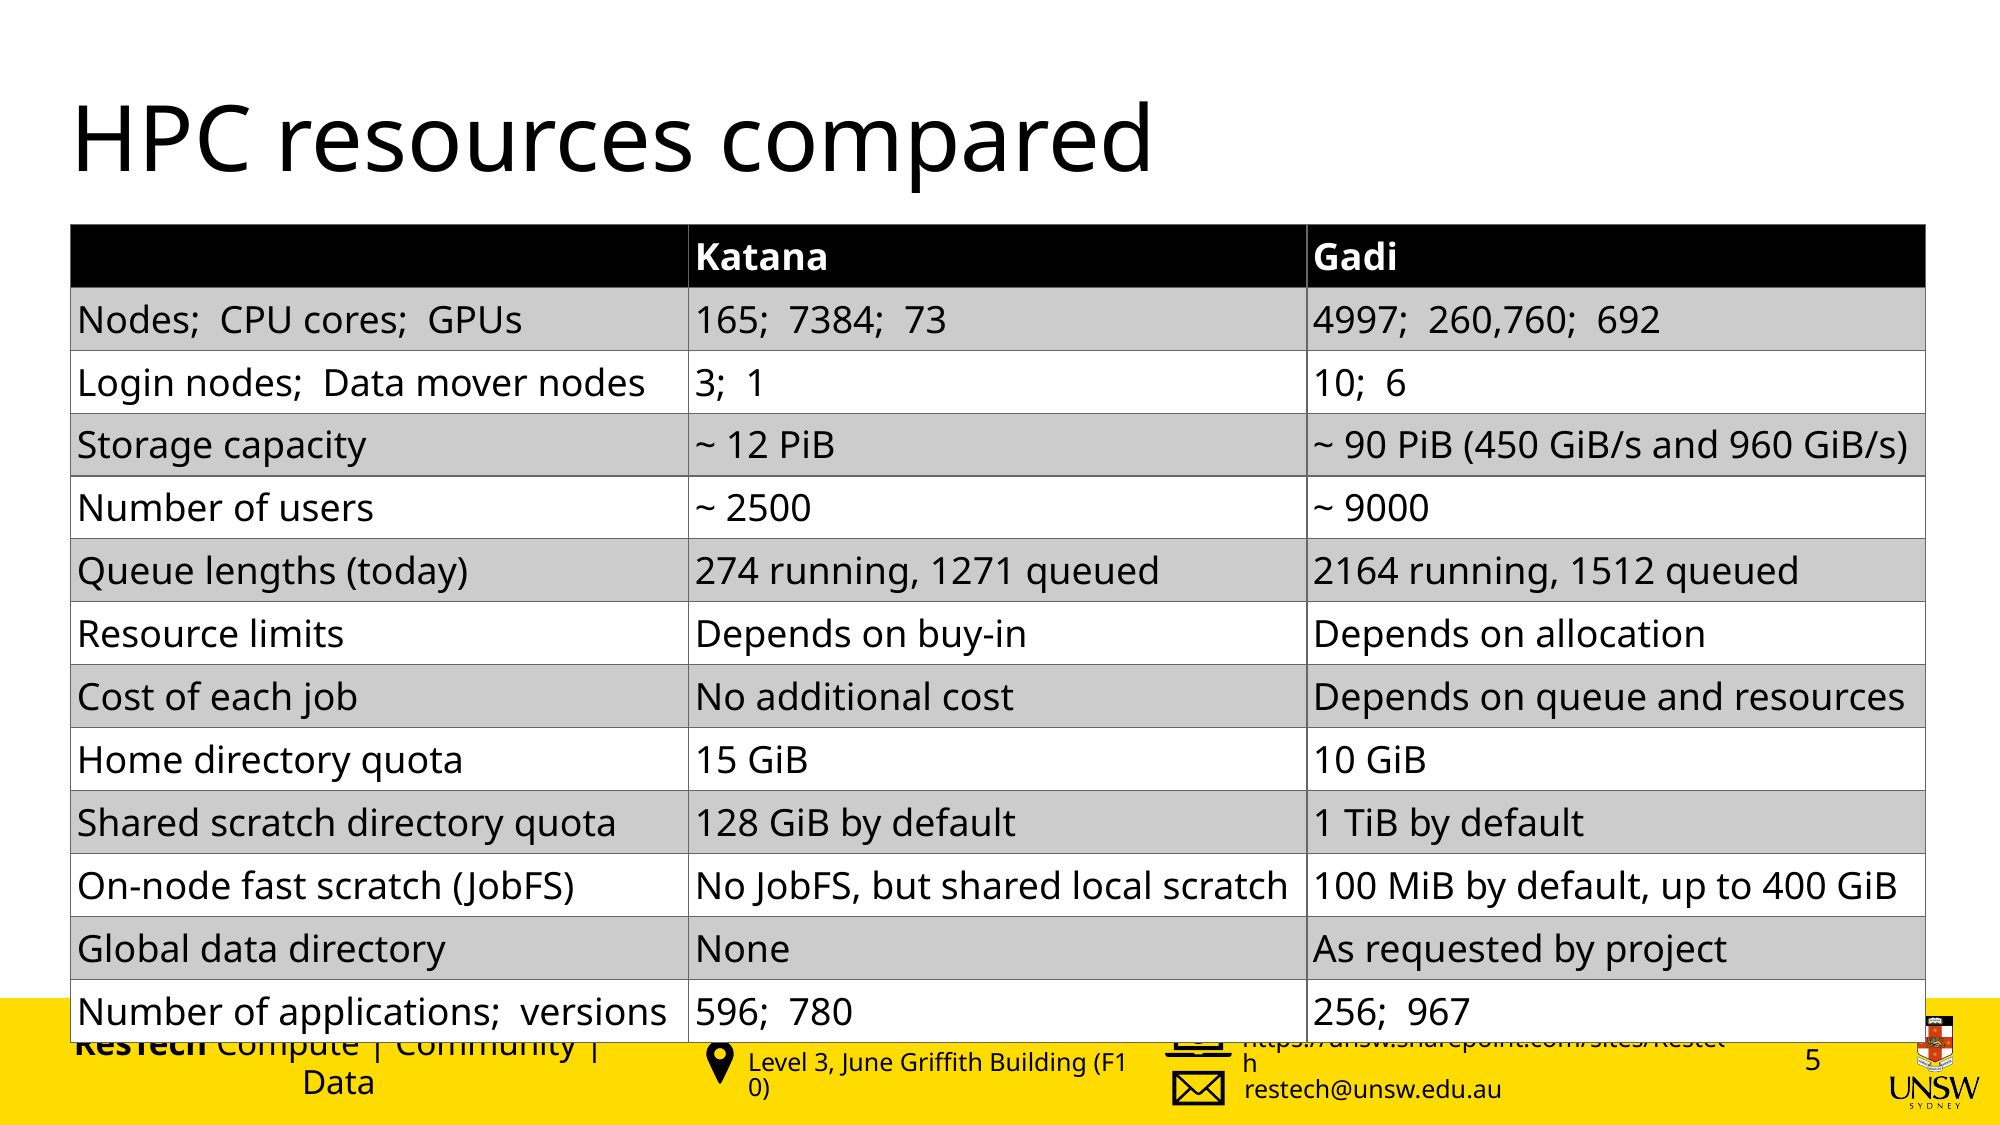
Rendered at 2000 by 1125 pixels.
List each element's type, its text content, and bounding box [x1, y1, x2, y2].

table_cell Resource limits [71, 602, 688, 664]
table_cell 15 GiB [689, 728, 1306, 790]
table_cell 256; 967 [1308, 980, 1925, 1042]
table_cell Shared scratch directory quota [71, 791, 688, 853]
table_cell ~ 12 PiB [689, 414, 1306, 475]
table_cell On-node fast scratch (JobFS) [71, 854, 688, 916]
title HPC resources compared [70, 41, 1926, 224]
table_cell Number of applications; versions [71, 980, 688, 1042]
table_cell Depends on allocation [1308, 602, 1925, 664]
table_cell Home directory quota [71, 728, 688, 790]
table_cell 100 MiB by default, up to 400 GiB [1308, 854, 1925, 916]
table_cell No JobFS, but shared local scratch [689, 854, 1306, 916]
table_cell No additional cost [689, 665, 1306, 727]
table_cell Number of users [71, 477, 688, 538]
table_header Gadi [1308, 225, 1925, 287]
table_cell 165; 7384; 73 [689, 288, 1306, 350]
table_cell Cost of each job [71, 665, 688, 727]
table_cell Queue lengths (today) [71, 539, 688, 601]
table_header Katana [689, 225, 1306, 287]
table_cell 596; 780 [689, 980, 1306, 1042]
table_cell 2164 running, 1512 queued [1308, 539, 1925, 601]
picture [1890, 1016, 1980, 1109]
table_cell Nodes; CPU cores; GPUs [71, 288, 688, 350]
table_cell ~ 90 PiB (450 GiB/s and 960 GiB/s) [1308, 414, 1925, 475]
table_cell 10; 6 [1308, 351, 1925, 413]
table_cell ~ 9000 [1308, 477, 1925, 538]
table_cell 10 GiB [1308, 728, 1925, 790]
table_cell As requested by project [1308, 917, 1925, 979]
table_cell Login nodes; Data mover nodes [71, 351, 688, 413]
table_cell 1 TiB by default [1308, 791, 1925, 853]
table_cell 128 GiB by default [689, 791, 1306, 853]
table_cell Depends on buy-in [689, 602, 1306, 664]
table_cell 4997; 260,760; 692 [1308, 288, 1925, 350]
table_cell None [689, 917, 1306, 979]
table_cell Depends on queue and resources [1308, 665, 1925, 727]
table_header [71, 225, 688, 287]
table_cell Global data directory [71, 917, 688, 979]
table_cell 274 running, 1271 queued [689, 539, 1306, 601]
table_cell Storage capacity [71, 414, 688, 475]
table_cell ~ 2500 [689, 477, 1306, 538]
table_cell 3; 1 [689, 351, 1306, 413]
